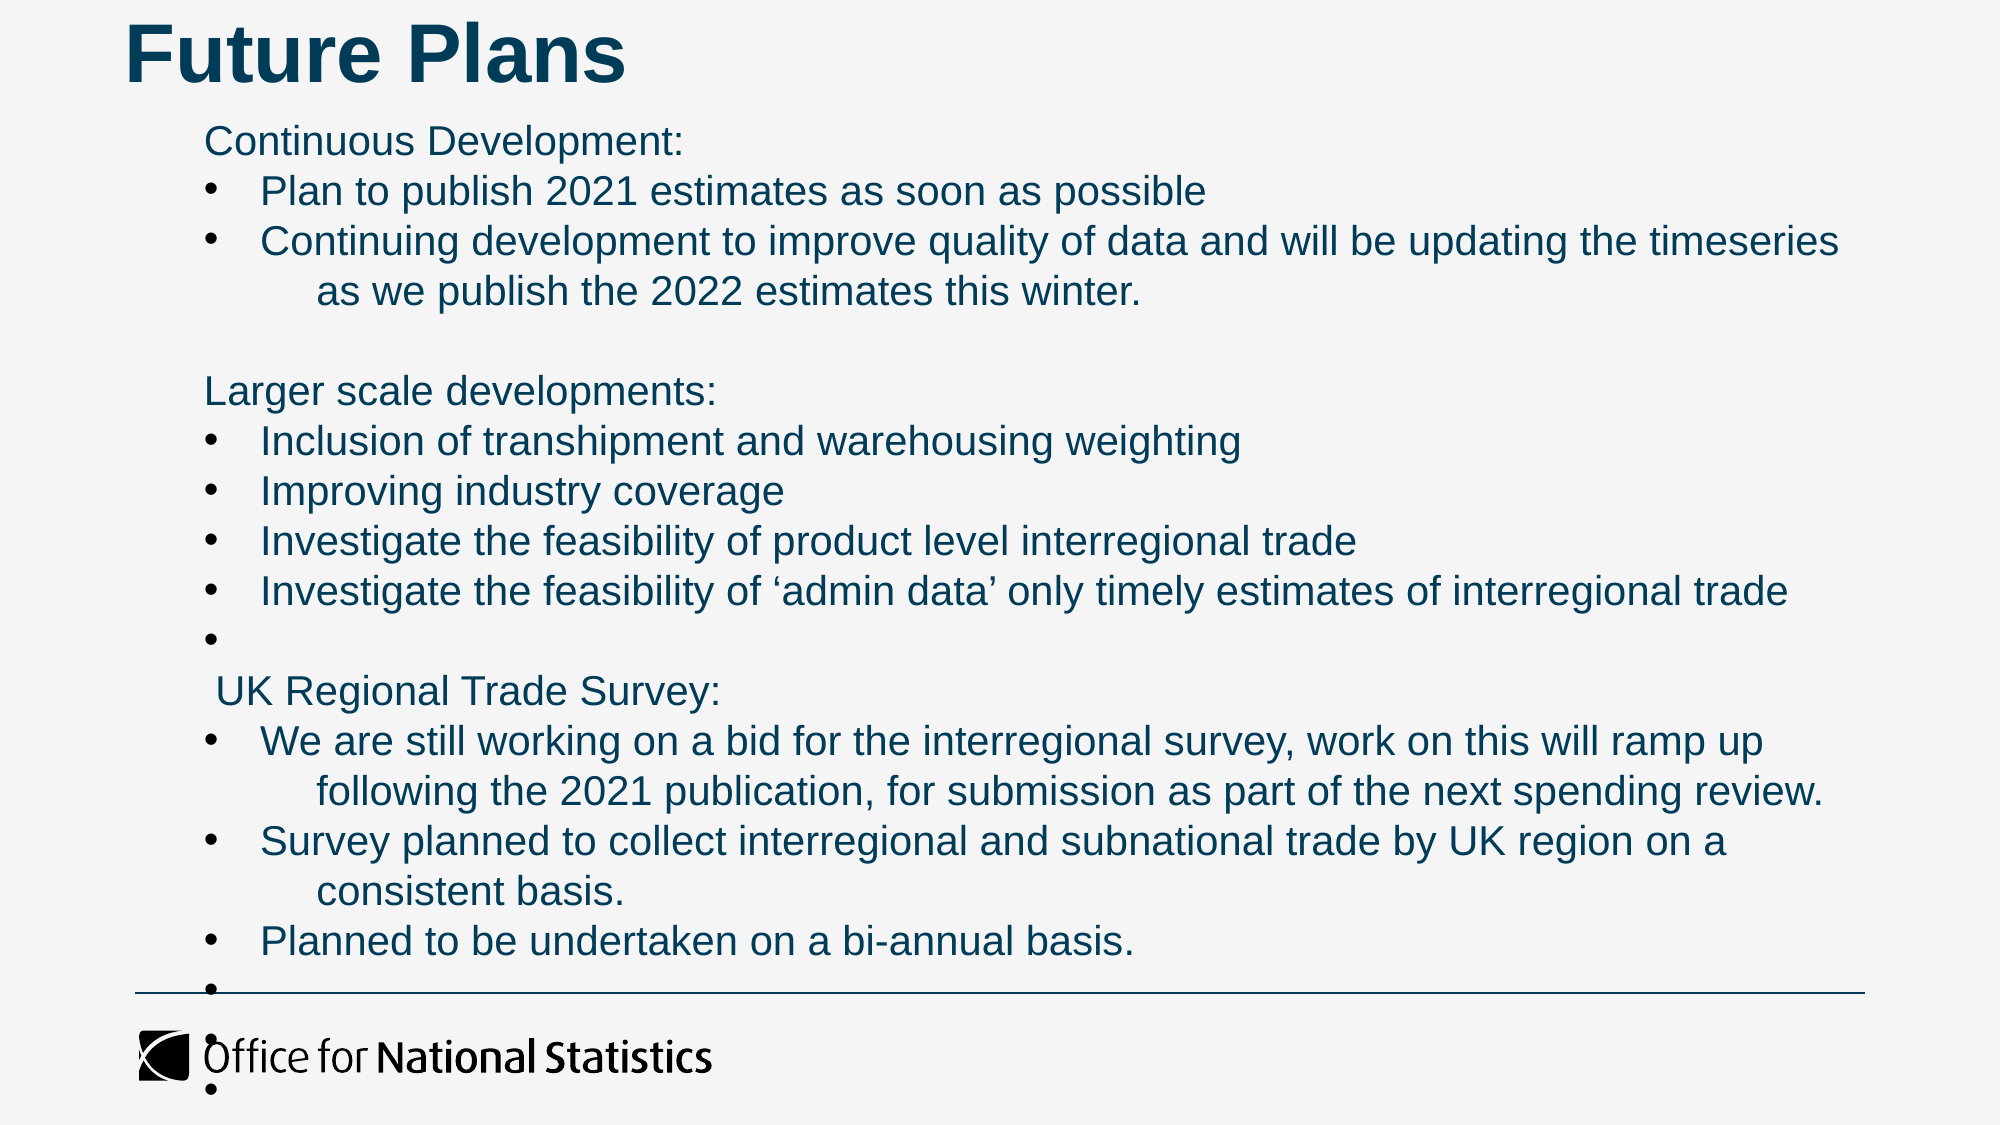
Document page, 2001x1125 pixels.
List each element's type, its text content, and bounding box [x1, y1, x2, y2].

text_box Continuous Development: Plan to publish 2021 estimates as soon as possible Continuing development to improve quality of data and will be updating the timeseries as we publish the 2022 estimates this winter. Larger scale developments: Inclusion of transhipment and warehousing weighting Improving industry coverage Investigate the feasibility of product level interregional trade Investigate the feasibility of ‘admin data’ only timely estimates of interregional trade UK Regional Trade Survey: We are still working on a bid for the interregional survey, work on this will ramp up following the 2021 publication, for submission as part of the next spending review. Survey planned to collect interregional and subnational trade by UK region on a consistent basis. Planned to be undertaken on a bi-annual basis. [53, 101, 1897, 1013]
text_box Future Plans [124, 10, 1850, 101]
